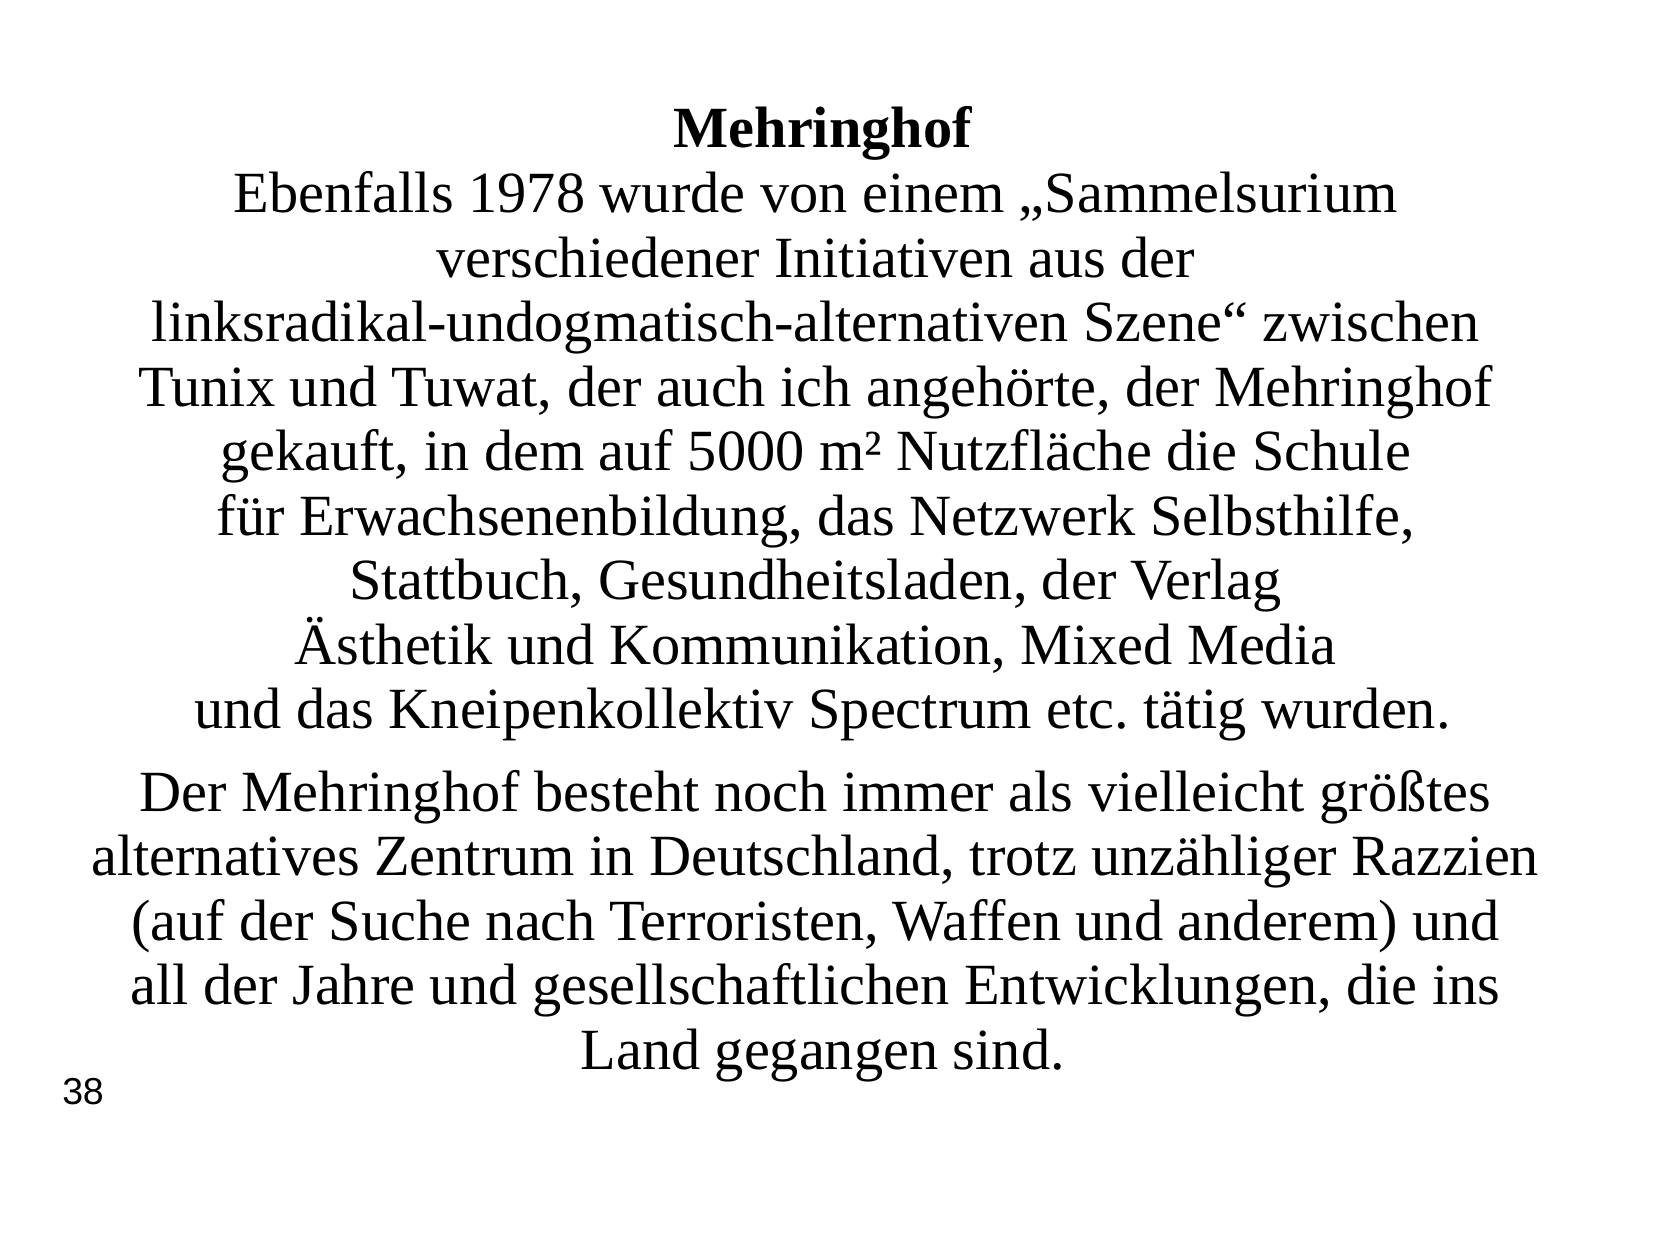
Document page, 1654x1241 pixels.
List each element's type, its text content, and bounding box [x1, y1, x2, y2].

text_box Mehringhof Ebenfalls 1978 wurde von einem „Sammelsurium verschiedener Initiativen aus der linksradikal-undogmatisch-alternativen Szene“ zwischen Tunix und Tuwat, der auch ich angehörte, der Mehringhof gekauft, in dem auf 5000 m² Nutzfläche die Schule für Erwachsenenbildung, das Netzwerk Selbsthilfe, Stattbuch, Gesundheitsladen, der Verlag Ästhetik und Kommunikation, Mixed Media und das Kneipenkollektiv Spectrum etc. tätig wurden. Der Mehringhof besteht noch immer als vielleicht größtes alternatives Zentrum in Deutschland, trotz unzähliger Razzien (auf der Suche nach Terroristen, Waffen und anderem) und all der Jahre und gesellschaftlichen Entwicklungen, die ins Land gegangen sind. [76, 88, 1570, 1090]
text_box <Nummer> [47, 1062, 265, 1133]
